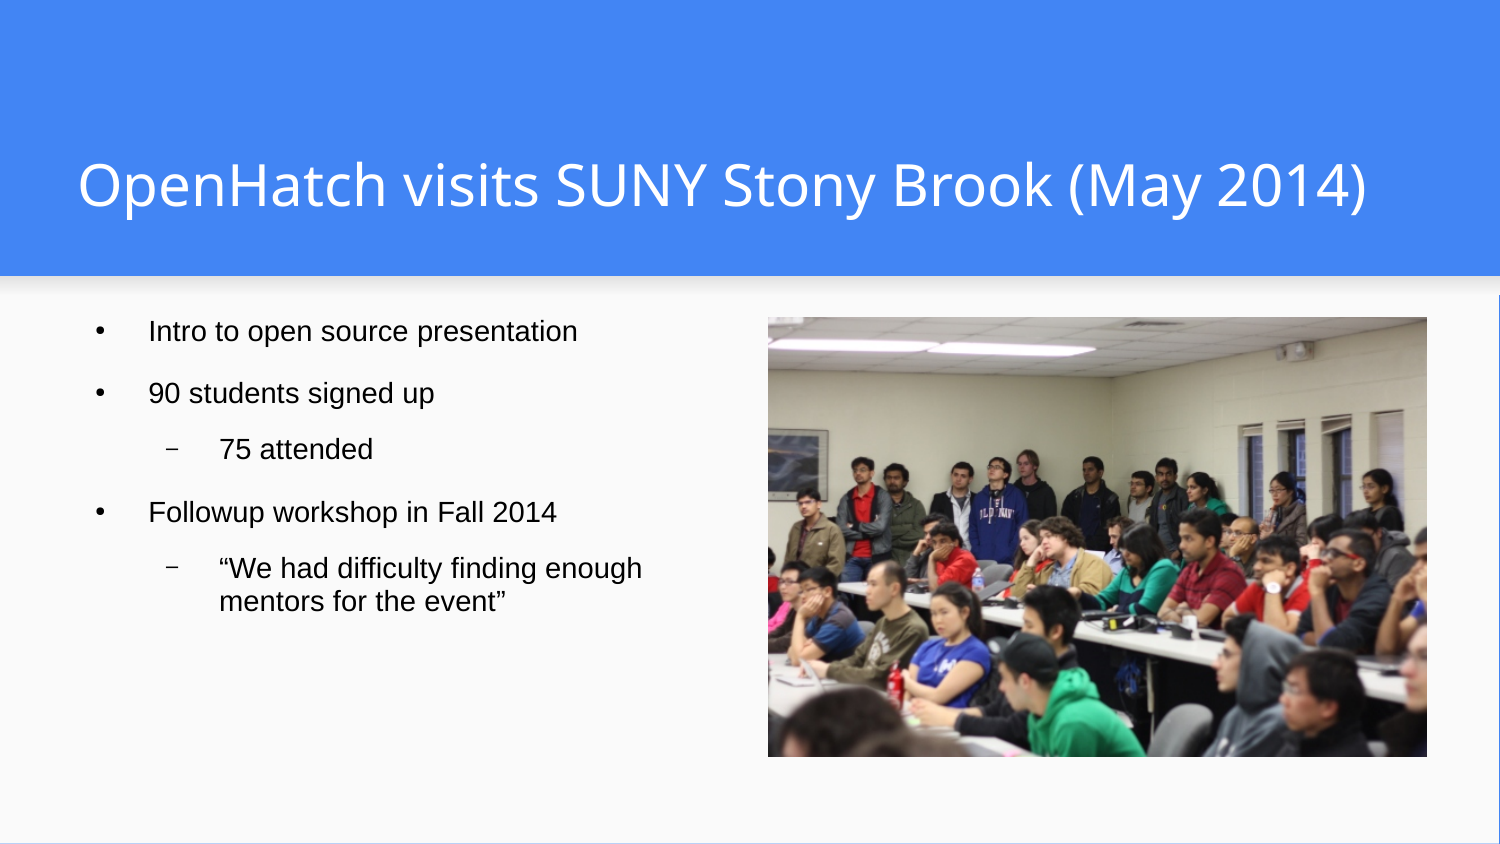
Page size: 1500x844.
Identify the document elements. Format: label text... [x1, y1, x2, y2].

picture [768, 317, 1427, 757]
list Intro to open source presentation 90 students signed up 75 attended Followup workshop in Fall 2014 “We had difficulty finding enough mentors for the event” [77, 314, 736, 760]
title OpenHatch visits SUNY Stony Brook (May 2014) [77, 121, 1427, 248]
